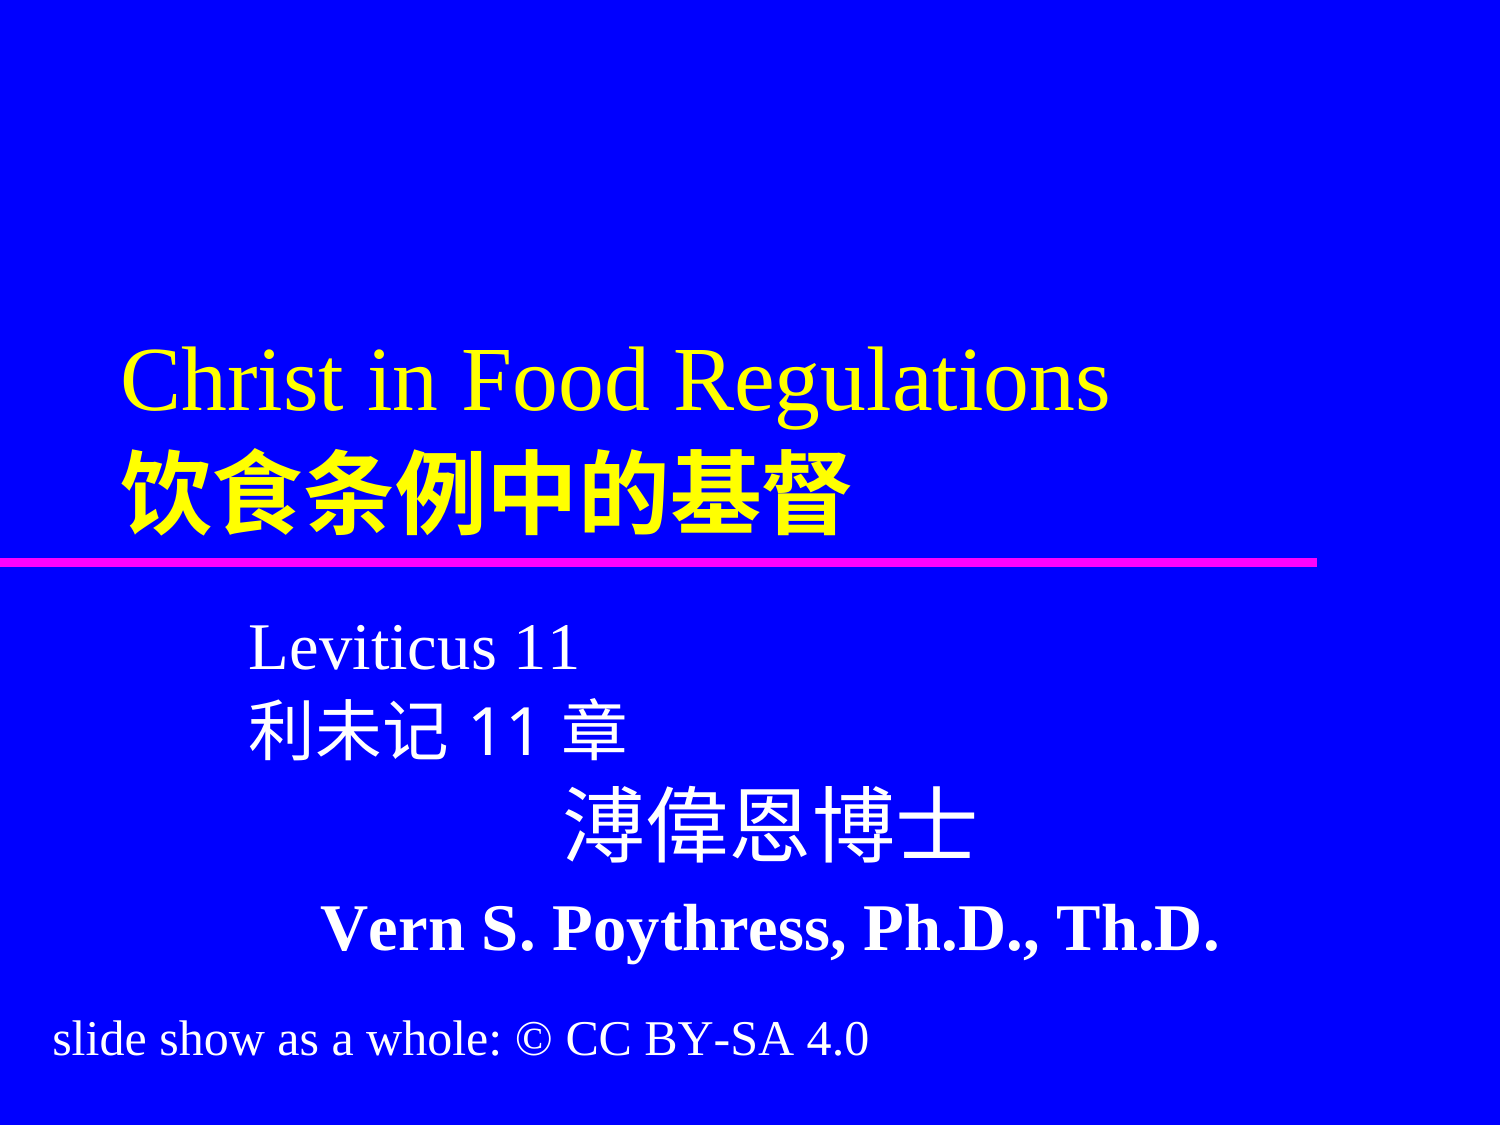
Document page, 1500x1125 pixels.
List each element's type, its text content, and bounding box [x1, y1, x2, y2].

text_box slide show as a whole: © CC BY-SA 4.0 [37, 1003, 976, 1079]
title Christ in Food Regulations 饮食条例中的基督 [105, 338, 1448, 563]
subtitle Leviticus 11 利未记11章 [233, 602, 1339, 771]
text_box 溥偉恩博士 Vern S. Poythress, Ph.D., Th.D. [187, 771, 1354, 975]
